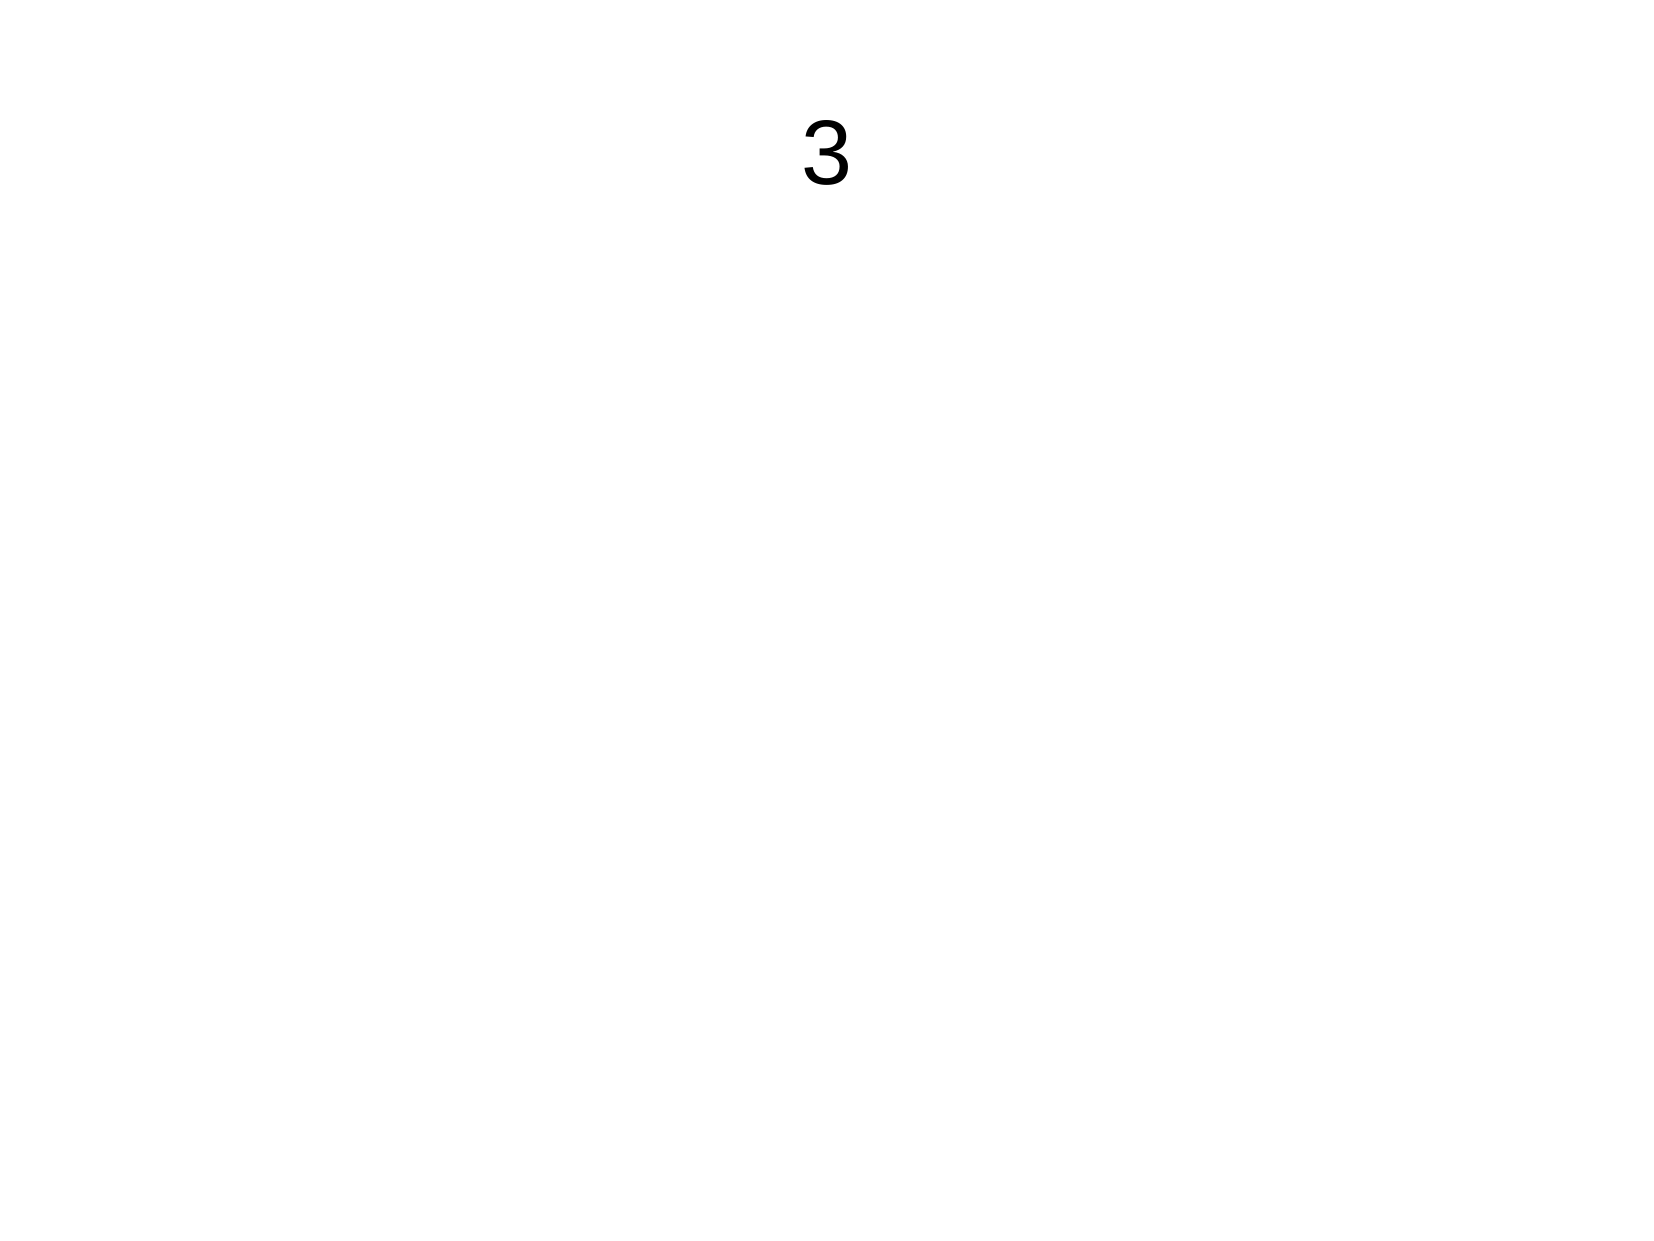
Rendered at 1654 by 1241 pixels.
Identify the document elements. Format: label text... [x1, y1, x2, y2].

title 3 [82, 49, 1571, 257]
